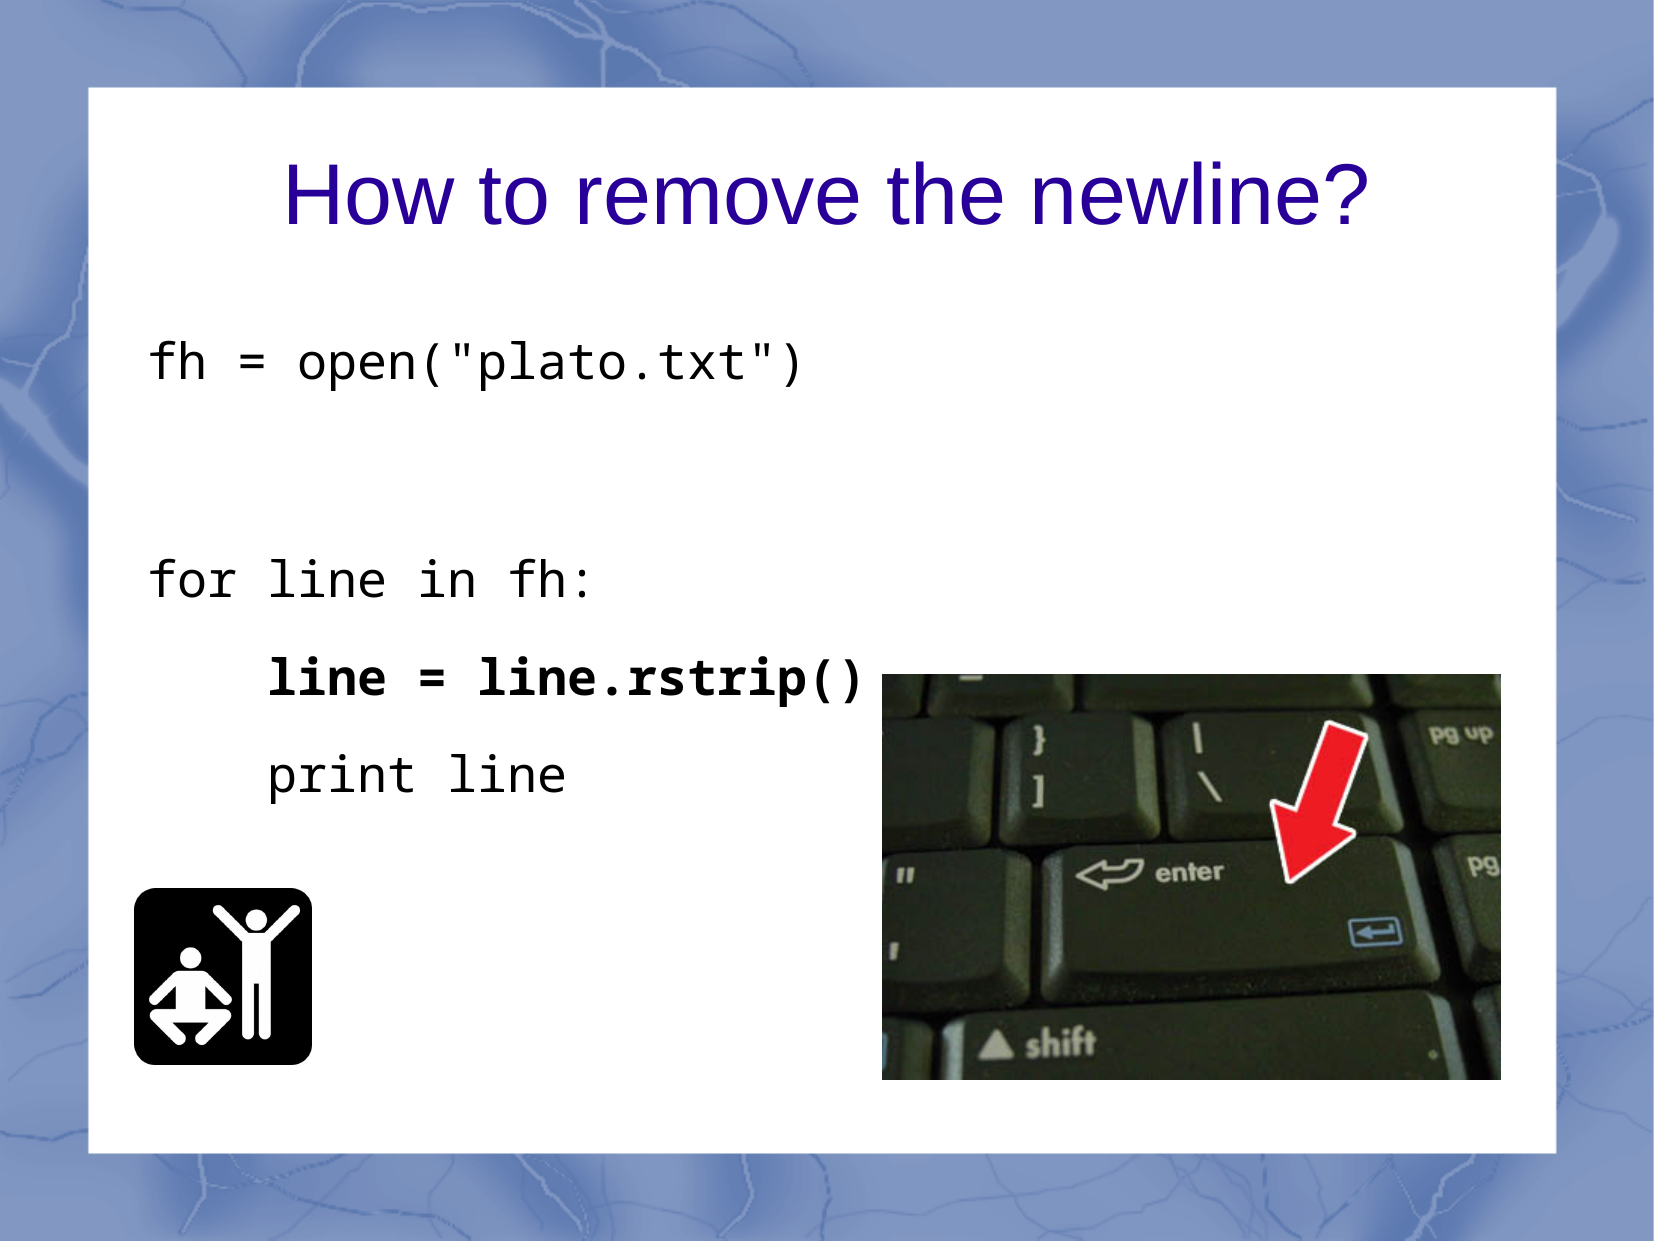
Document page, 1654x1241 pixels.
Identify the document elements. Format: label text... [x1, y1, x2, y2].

list fh = open("plato.txt") for line in fh: line = line.rstrip() print line [147, 325, 1506, 1045]
picture [0, 0, 1654, 1241]
title How to remove the newline? [118, 90, 1536, 298]
